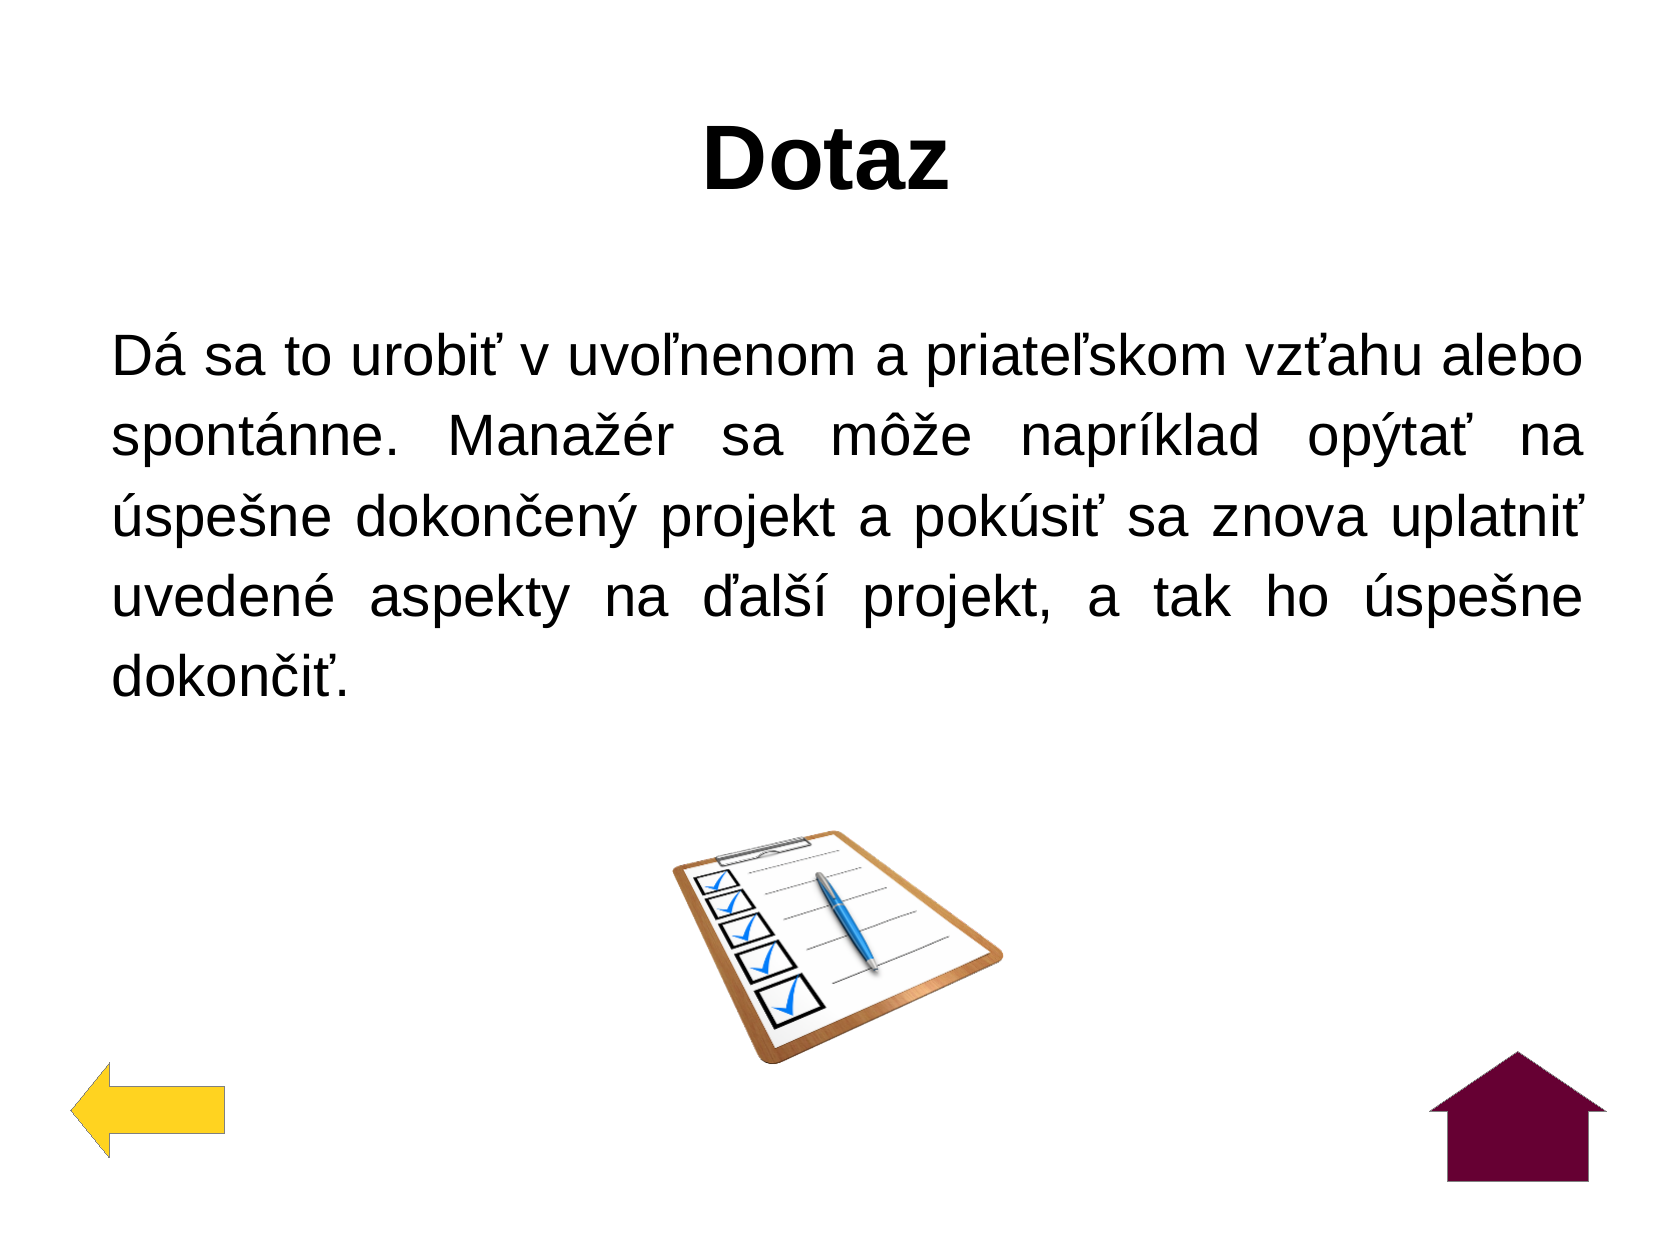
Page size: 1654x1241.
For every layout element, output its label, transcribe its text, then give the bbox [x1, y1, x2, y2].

picture [661, 785, 1006, 1068]
title Dotaz [82, 97, 1571, 209]
list Dá sa to urobiť v uvoľnenom a priateľskom vzťahu alebo spontánne. Manažér sa môže napríklad opýtať na úspešne dokončený projekt a pokúsiť sa znova uplatniť uvedené aspekty na ďalší projekt, a tak ho úspešne dokončiť. [111, 306, 1601, 707]
text_box [70, 1062, 225, 1158]
text_box [1429, 1051, 1607, 1182]
